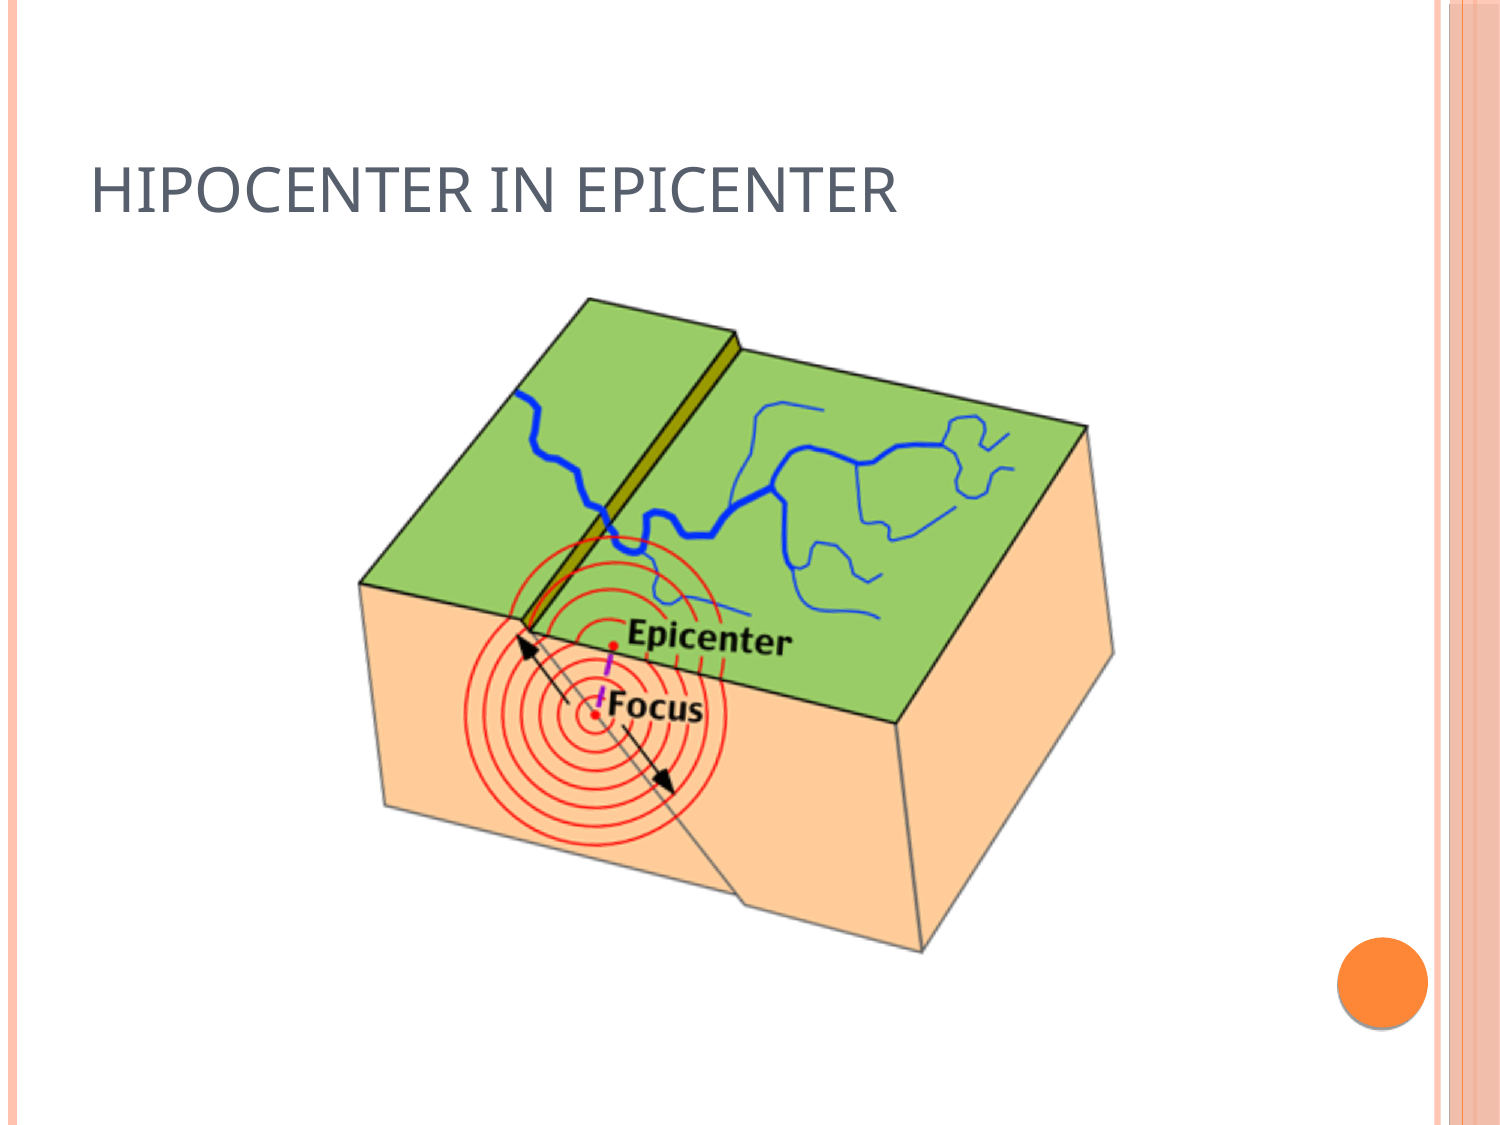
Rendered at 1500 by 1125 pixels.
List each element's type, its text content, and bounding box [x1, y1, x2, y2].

title Hipocenter in Epicenter [75, 45, 1300, 233]
picture [331, 280, 1149, 968]
